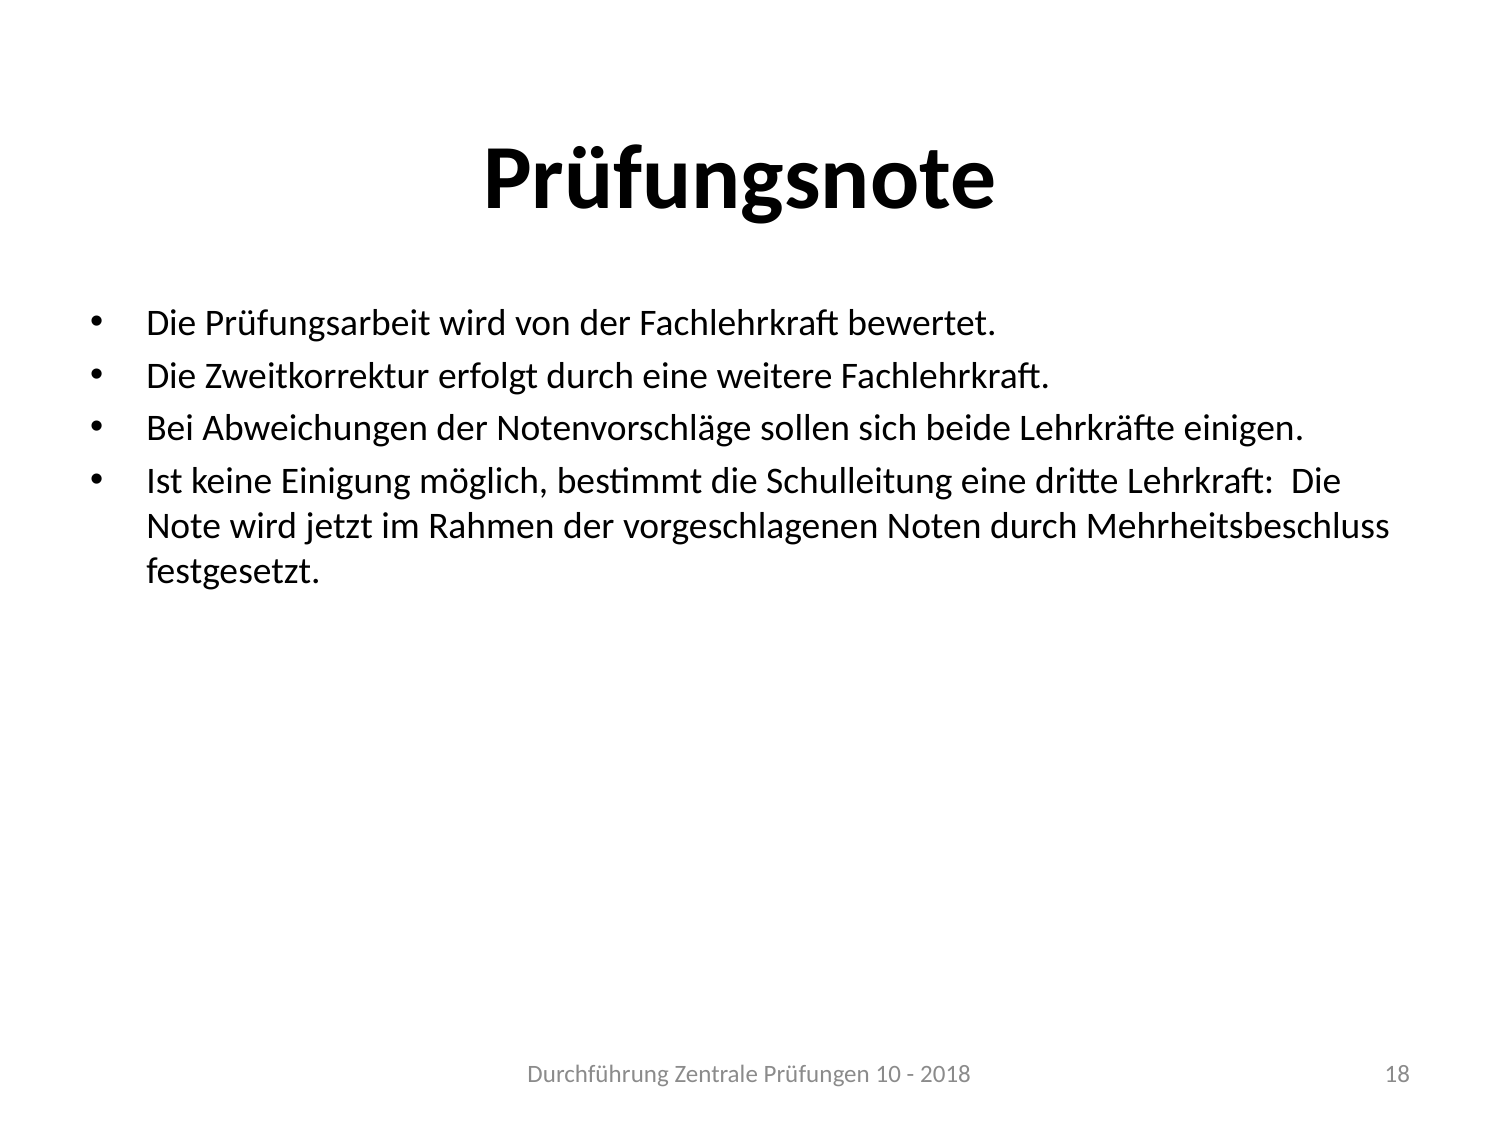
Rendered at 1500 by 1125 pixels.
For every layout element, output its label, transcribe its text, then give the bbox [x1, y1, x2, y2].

slide_number <Foliennummer> [1074, 1042, 1425, 1103]
footer Durchführung Zentrale Prüfungen 10 - 2018 [512, 1042, 988, 1103]
title Prüfungsnote [64, 78, 1415, 266]
list Die Prüfungsarbeit wird von der Fachlehrkraft bewertet. Die Zweitkorrektur erfolgt durch eine weitere Fachlehrkraft. Bei Abweichungen der Notenvorschläge sollen sich beide Lehrkräfte einigen. Ist keine Einigung möglich, bestimmt die Schulleitung eine dritte Lehrkraft: Die Note wird jetzt im Rahmen der vorgeschlagenen Noten durch Mehrheitsbeschluss festgesetzt. [75, 290, 1425, 1034]
